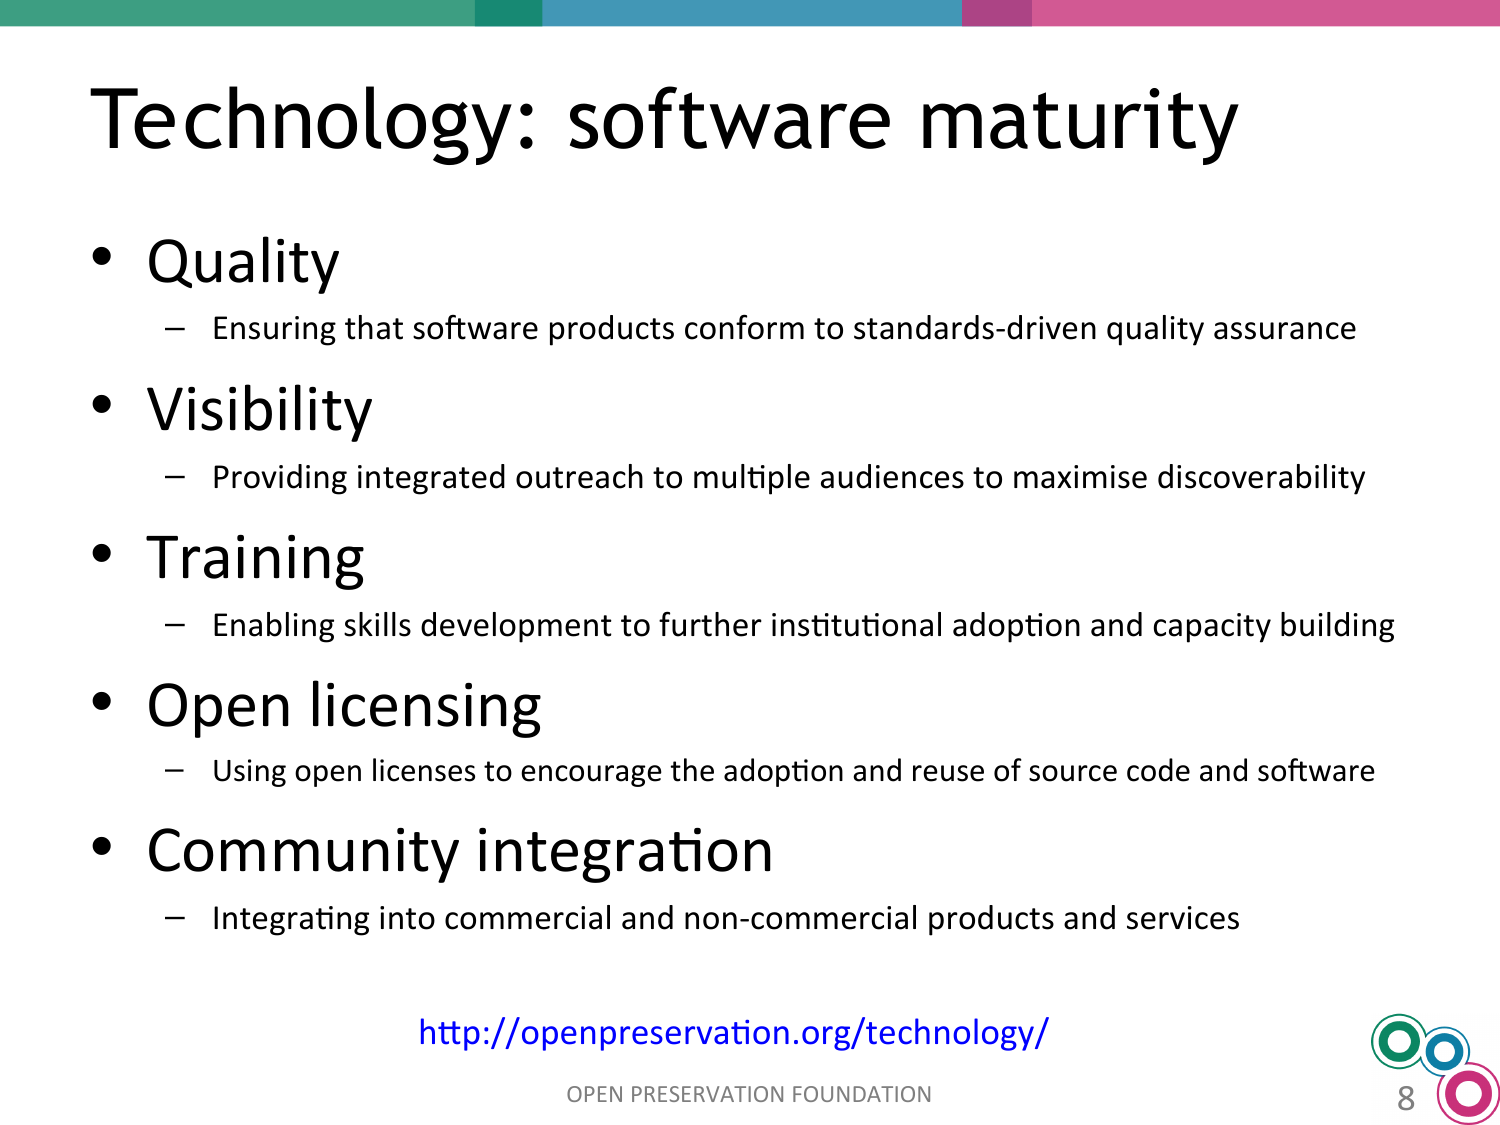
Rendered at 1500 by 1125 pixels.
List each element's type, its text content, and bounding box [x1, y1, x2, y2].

title Technology: software maturity [75, 45, 1426, 185]
text_box http://openpreservation.org/technology/ [112, 999, 1365, 1061]
list Quality Ensuring that software products conform to standards-driven quality assurance Visibility Providing integrated outreach to multiple audiences to maximise discoverability Training Enabling skills development to further institutional adoption and capacity building Open licensing Using open licenses to encourage the adoption and reuse of source code and software Community integration Integrating into commercial and non-commercial products and services [75, 208, 1426, 1005]
picture [1371, 1013, 1500, 1125]
